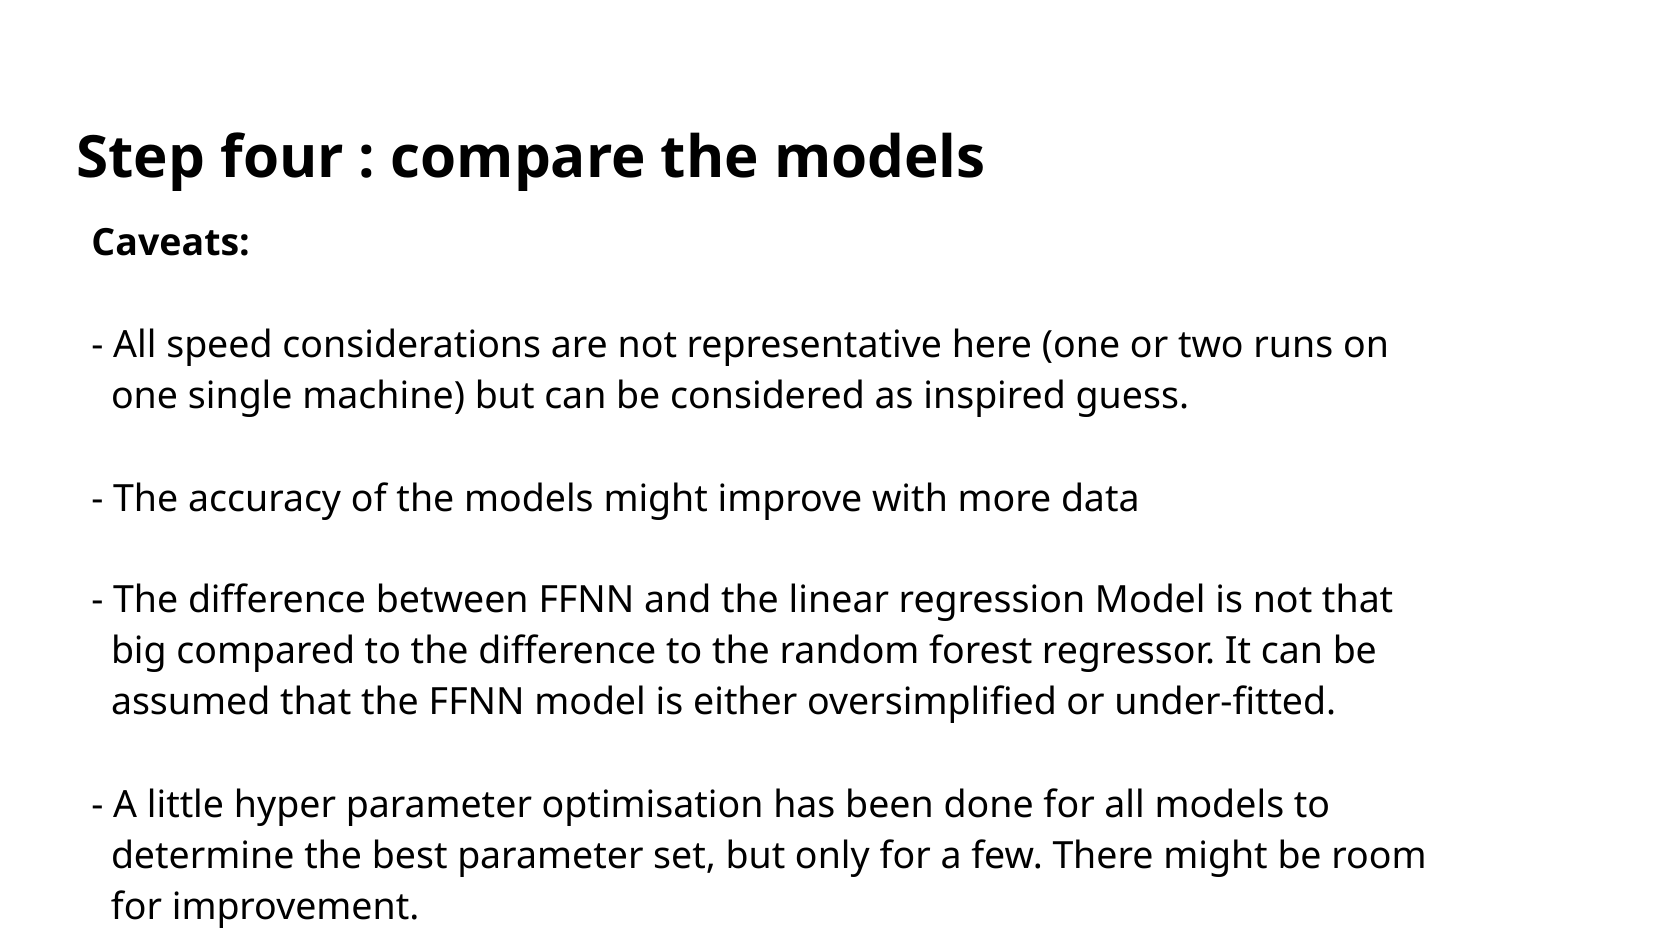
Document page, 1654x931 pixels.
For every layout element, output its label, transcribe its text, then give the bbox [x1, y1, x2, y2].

title Step four : compare the models [76, 76, 1565, 208]
text_box Caveats: - All speed considerations are not representative here (one or two runs on one single machine) but can be considered as inspired guess. - The accuracy of the models might improve with more data - The difference between FFNN and the linear regression Model is not that big compared to the difference to the random forest regressor. It can be assumed that the FFNN model is either oversimplified or under-fitted. - A little hyper parameter optimisation has been done for all models to determine the best parameter set, but only for a few. There might be room for improvement. [76, 208, 1576, 931]
